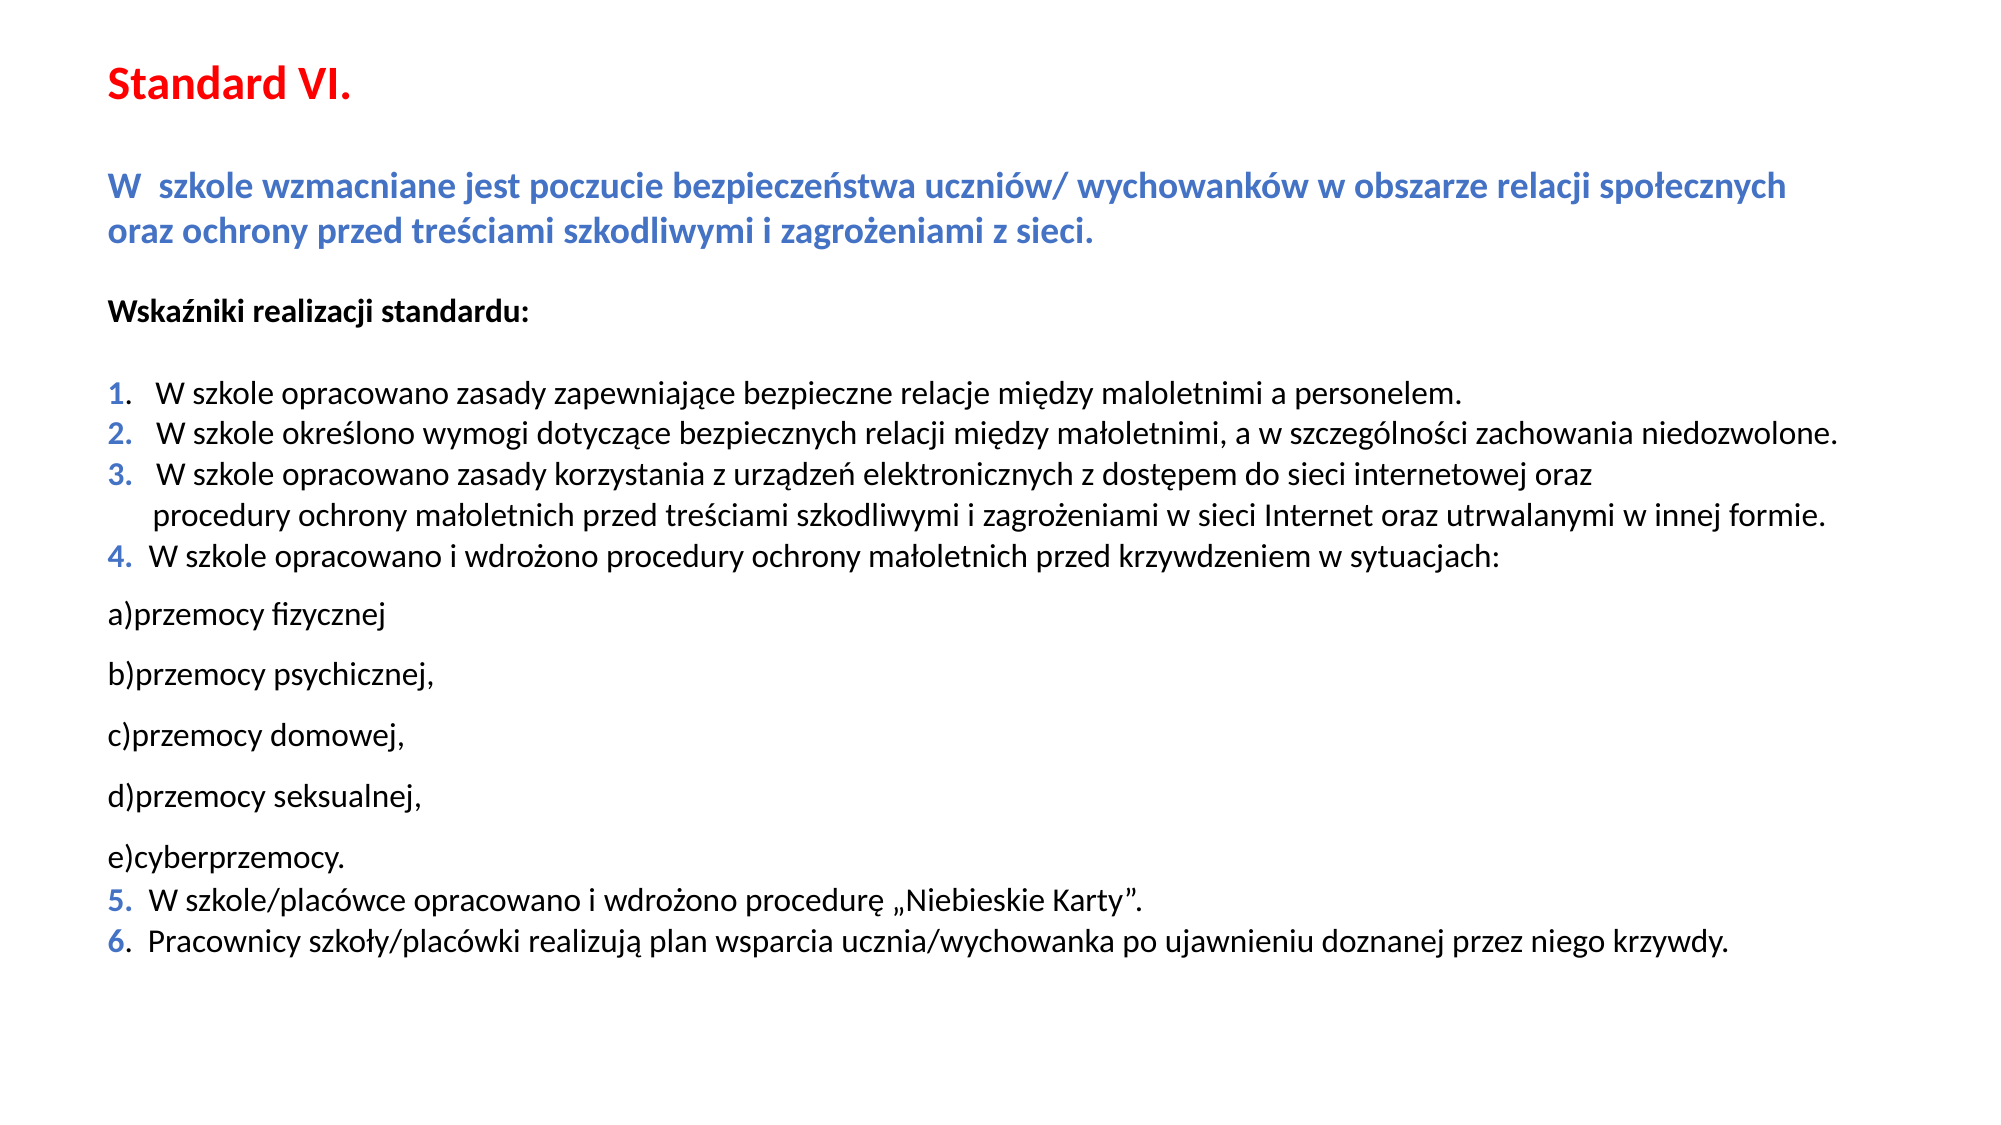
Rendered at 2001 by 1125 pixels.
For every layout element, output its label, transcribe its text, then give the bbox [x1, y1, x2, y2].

list Standard VI. W szkole wzmacniane jest poczucie bezpieczeństwa uczniów/ wychowanków w obszarze relacji społecznych oraz ochrony przed treściami szkodliwymi i zagrożeniami z sieci. Wskaźniki realizacji standardu: 1. W szkole opracowano zasady zapewniające bezpieczne relacje między maloletnimi a personelem. 2. W szkole określono wymogi dotyczące bezpiecznych relacji między małoletnimi, a w szczególności zachowania niedozwolone. 3. W szkole opracowano zasady korzystania z urządzeń elektronicznych z dostępem do sieci internetowej oraz procedury ochrony małoletnich przed treściami szkodliwymi i zagrożeniami w sieci Internet oraz utrwalanymi w innej formie. 4. W szkole opracowano i wdrożono procedury ochrony małoletnich przed krzywdzeniem w sytuacjach: a)przemocy fizycznej b)przemocy psychicznej, c)przemocy domowej, d)przemocy seksualnej, e)cyberprzemocy. 5. W szkole/placówce opracowano i wdrożono procedurę „Niebieskie Karty”. 6. Pracownicy szkoły/placówki realizują plan wsparcia ucznia/wychowanka po ujawnieniu doznanej przez niego krzywdy. [92, 69, 1863, 1072]
